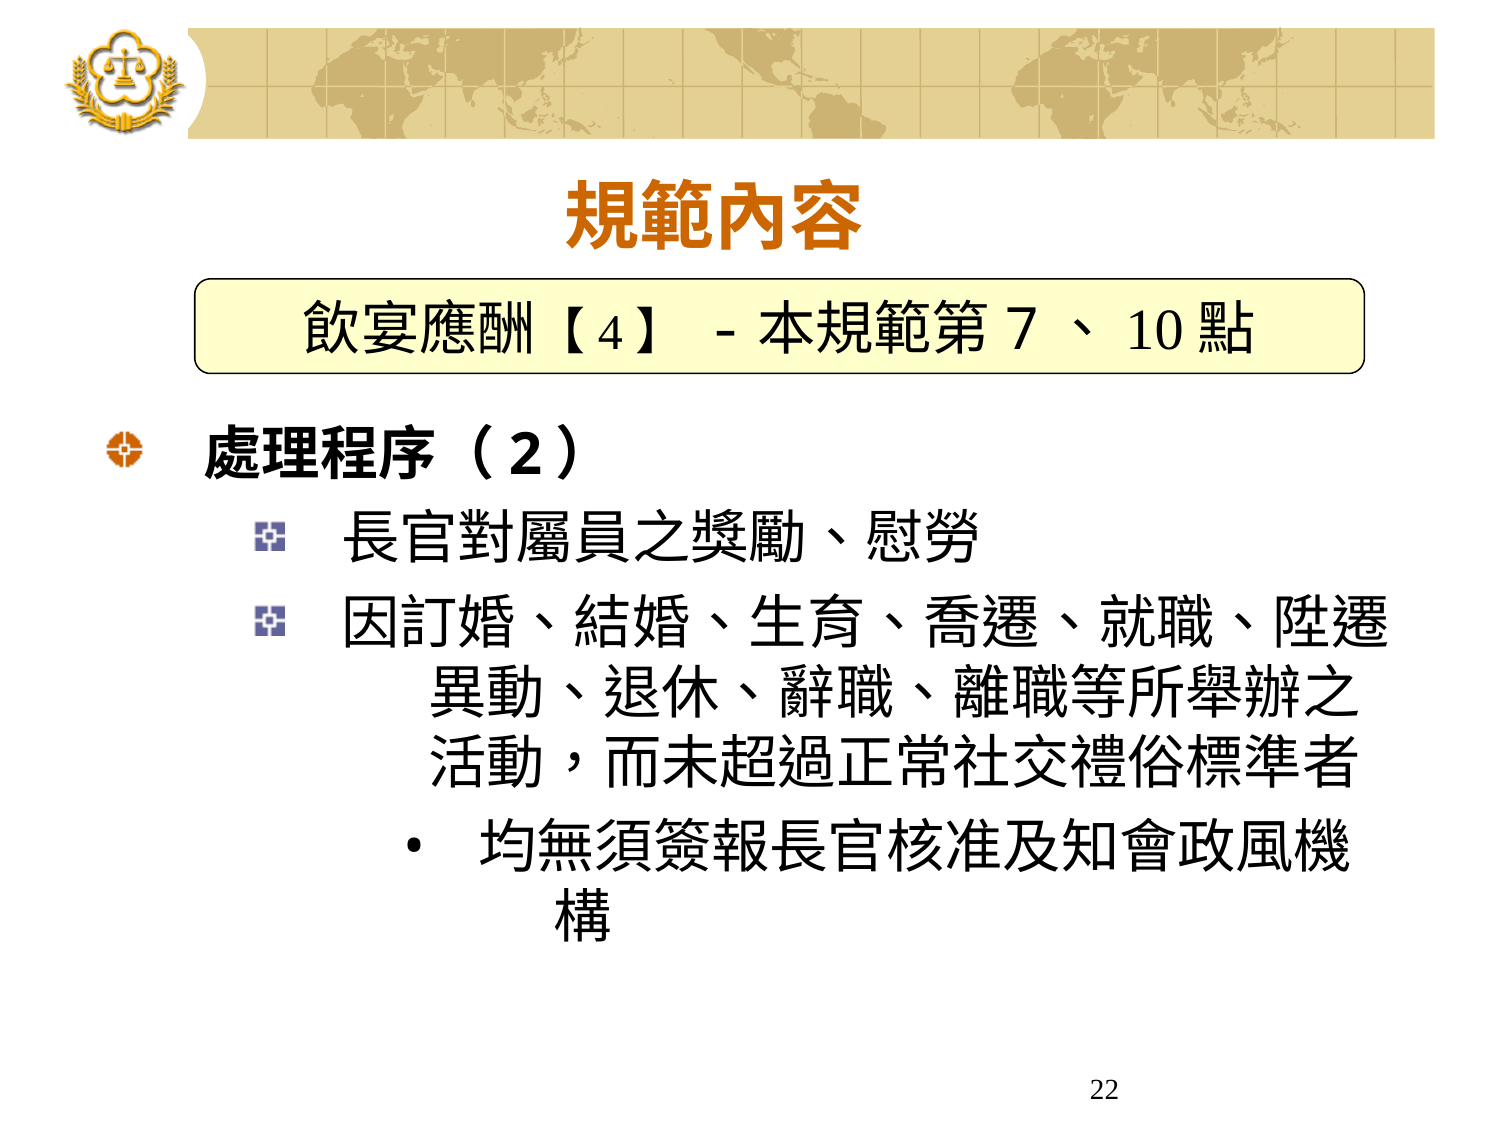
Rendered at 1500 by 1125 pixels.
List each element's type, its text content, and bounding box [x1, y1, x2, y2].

text_box 飲宴應酬【4】 -本規範第7、10點 [194, 278, 1365, 374]
text_box [1074, 1037, 1388, 1113]
title 規範內容 [549, 148, 881, 278]
list 處理程序（2） 長官對屬員之獎勵、慰勞 因訂婚、結婚、生育、喬遷、就職、陞遷異動、退休、辭職、離職等所舉辦之活動，而未超過正常社交禮俗標準者 均無須簽報長官核准及知會政風機構 [88, 408, 1412, 1028]
